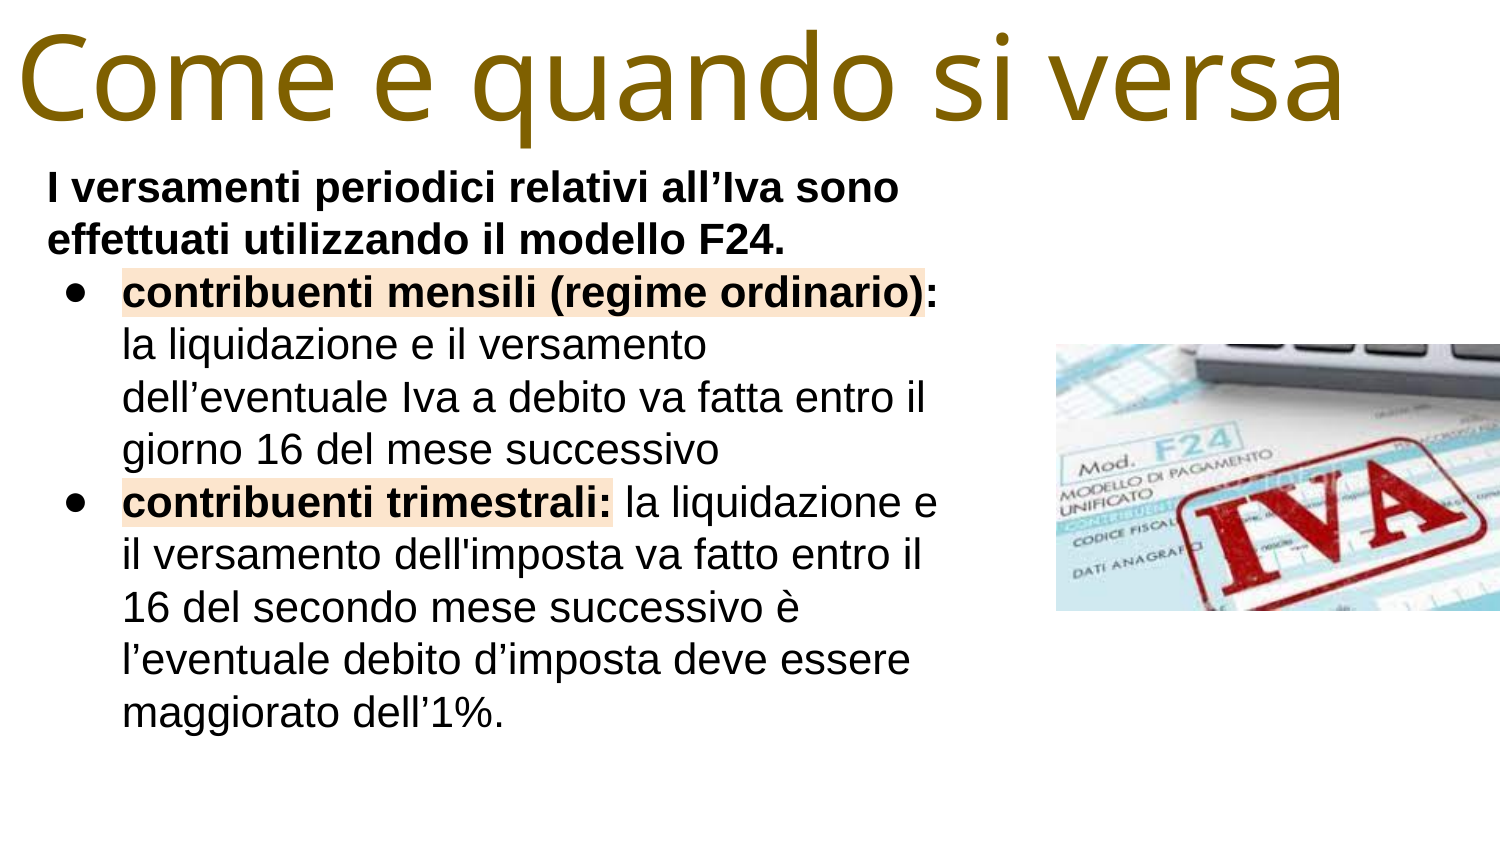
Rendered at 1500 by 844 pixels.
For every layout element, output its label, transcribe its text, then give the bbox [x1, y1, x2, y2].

subtitle I versamenti periodici relativi all’Iva sono effettuati utilizzando il modello F24. contribuenti mensili (regime ordinario): la liquidazione e il versamento dell’eventuale Iva a debito va fatta entro il giorno 16 del mese successivo contribuenti trimestrali: la liquidazione e il versamento dell'imposta va fatto entro il 16 del secondo mese successivo è l’eventuale debito d’imposta deve essere maggiorato dell’1%. [31, 143, 1355, 812]
title Come e quando si versa [0, 0, 1398, 314]
picture [1056, 344, 1500, 611]
